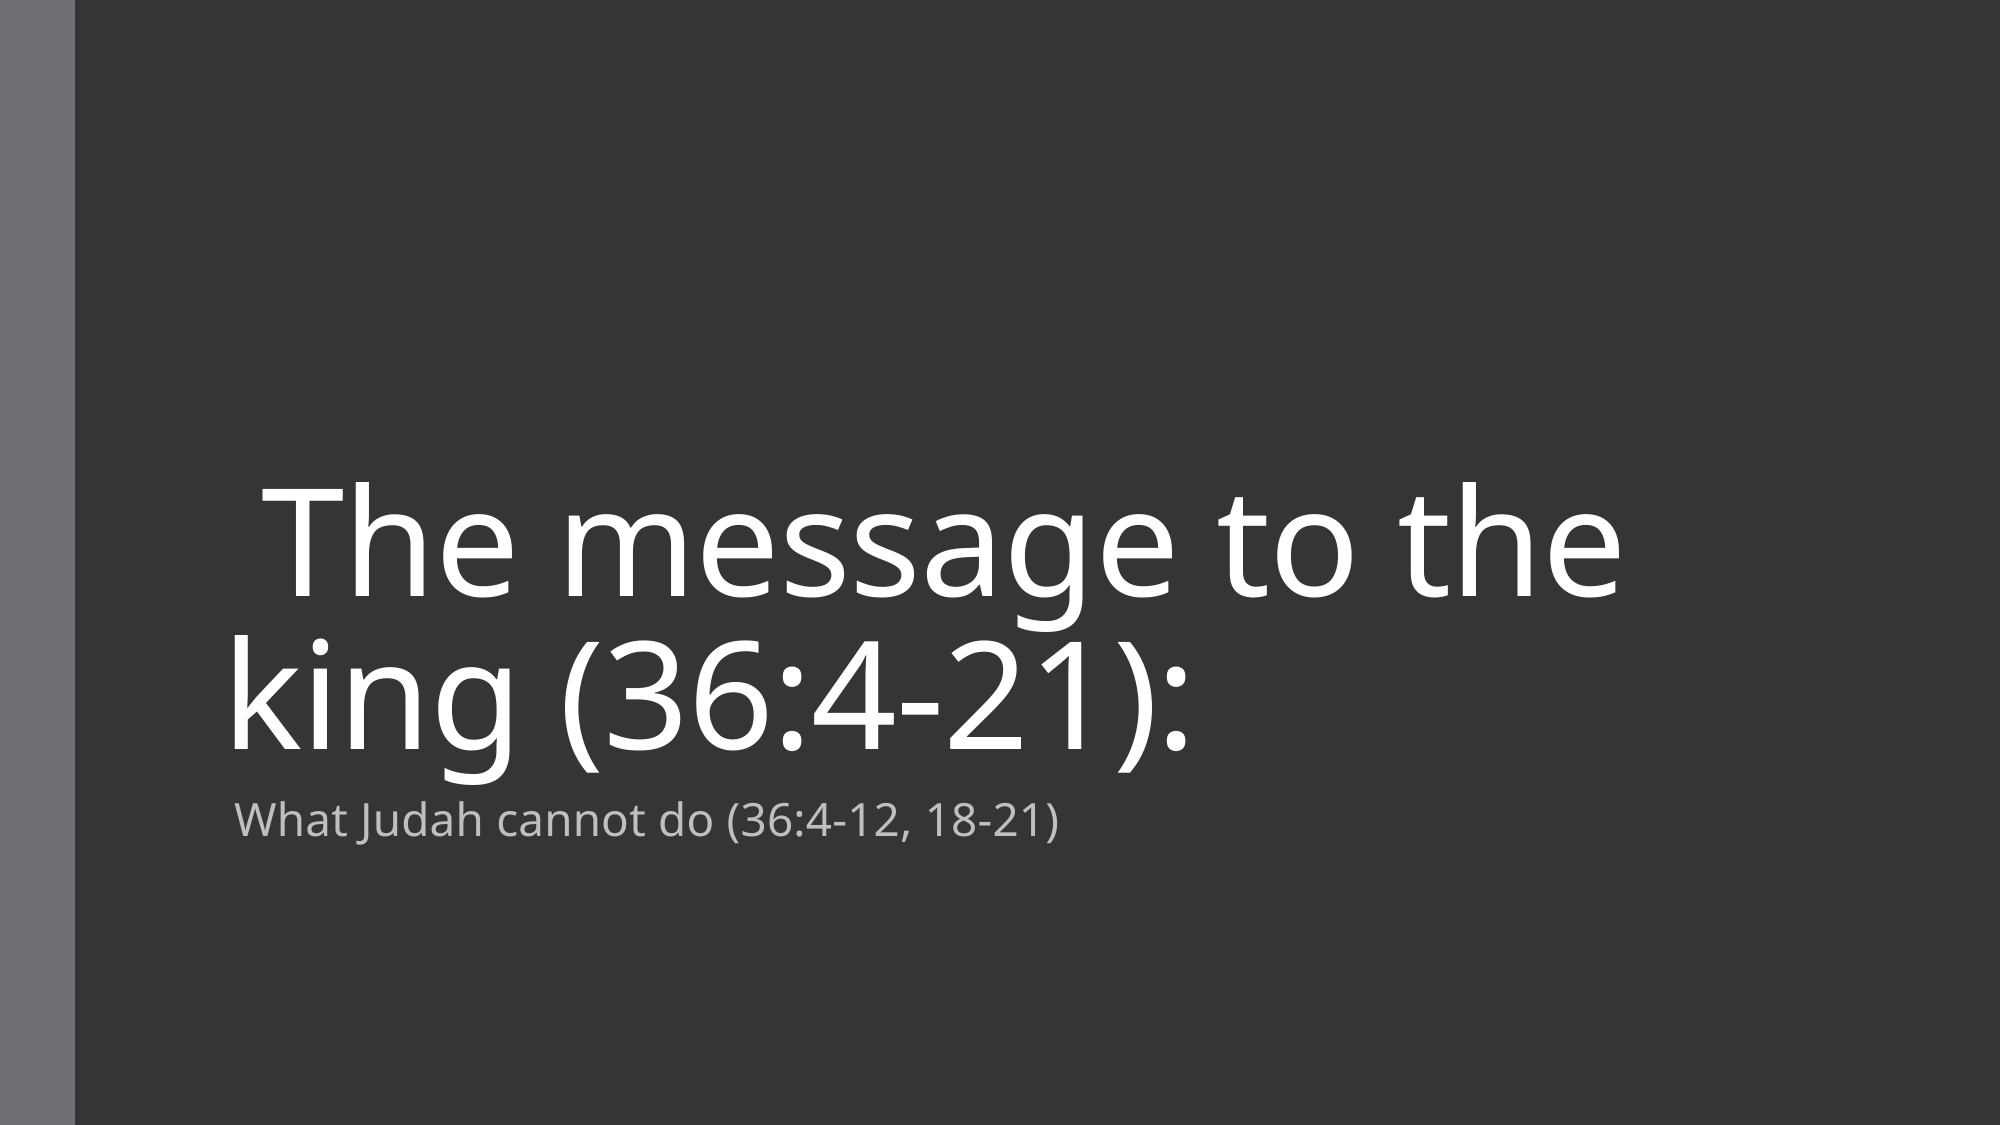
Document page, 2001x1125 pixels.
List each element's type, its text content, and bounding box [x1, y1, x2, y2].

subtitle What Judah cannot do (36:4-12, 18-21) [206, 787, 1752, 1066]
title The message to the king (36:4-21): [206, 124, 1752, 787]
